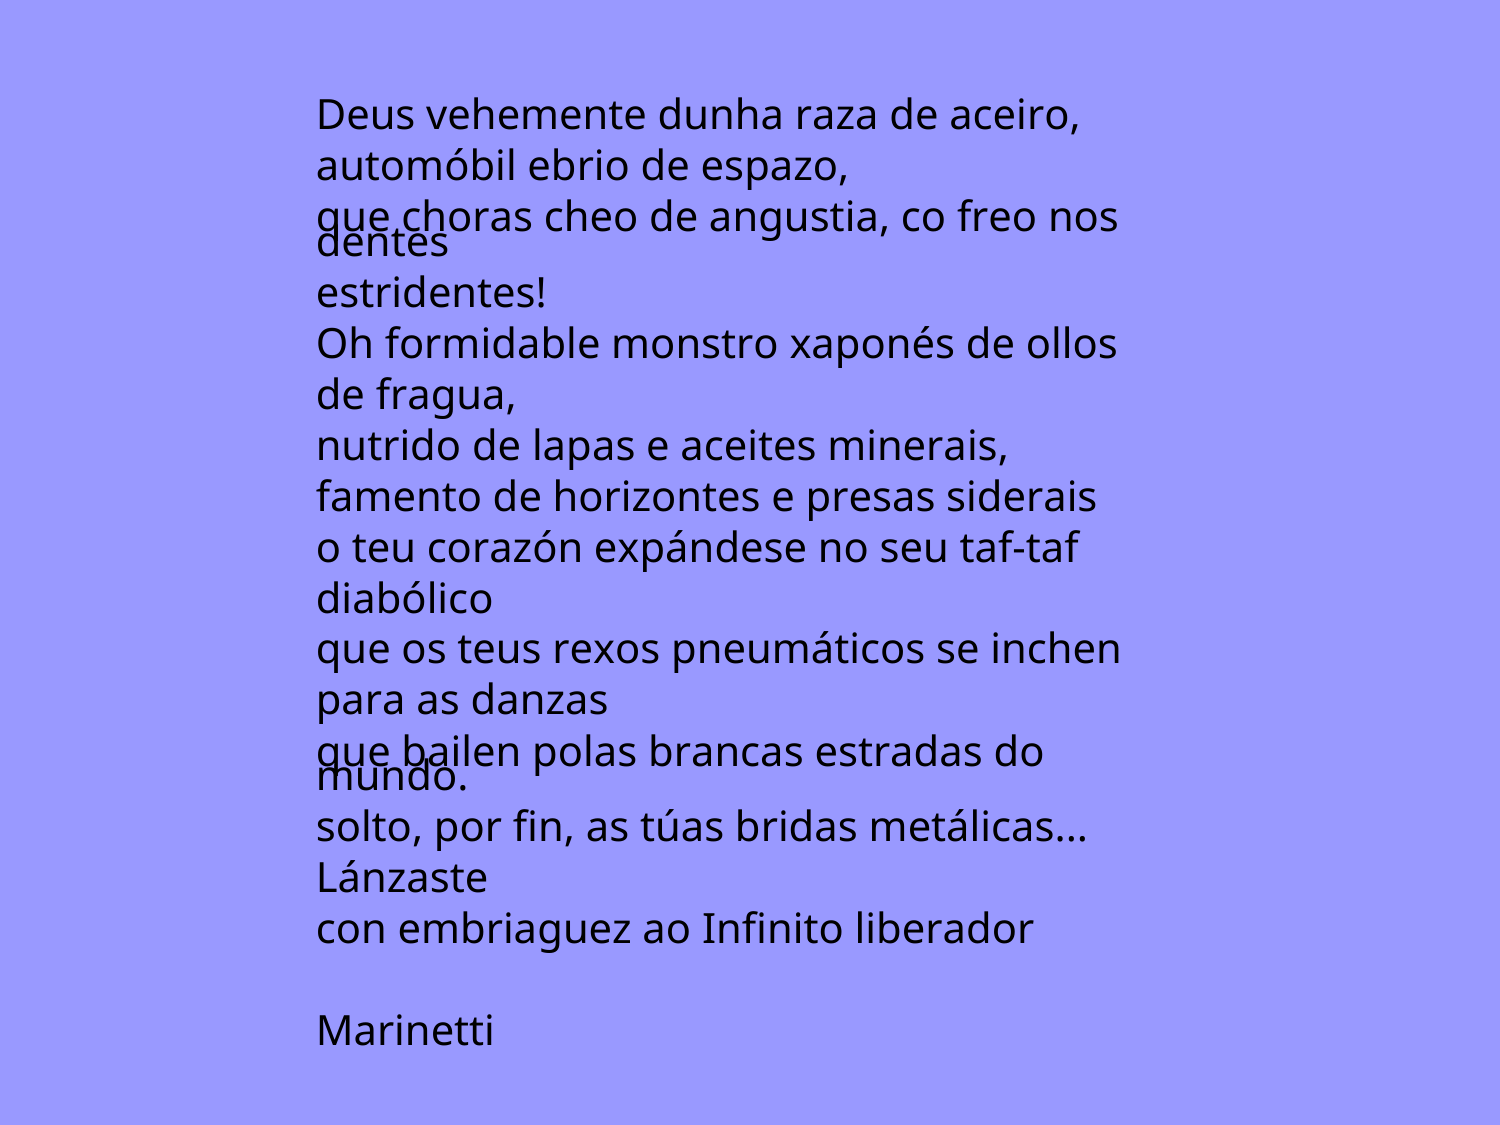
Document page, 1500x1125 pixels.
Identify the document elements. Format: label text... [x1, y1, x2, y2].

text_box Deus vehemente dunha raza de aceiro, automóbil ebrio de espazo, que choras cheo de angustia, co freo nos dentes estridentes! Oh formidable monstro xaponés de ollos de fragua, nutrido de lapas e aceites minerais, famento de horizontes e presas siderais o teu corazón expándese no seu taf-taf diabólico que os teus rexos pneumáticos se inchen para as danzas que bailen polas brancas estradas do mundo. solto, por fin, as túas bridas metálicas... Lánzaste con embriaguez ao Infinito liberador Marinetti [301, 101, 1188, 1059]
